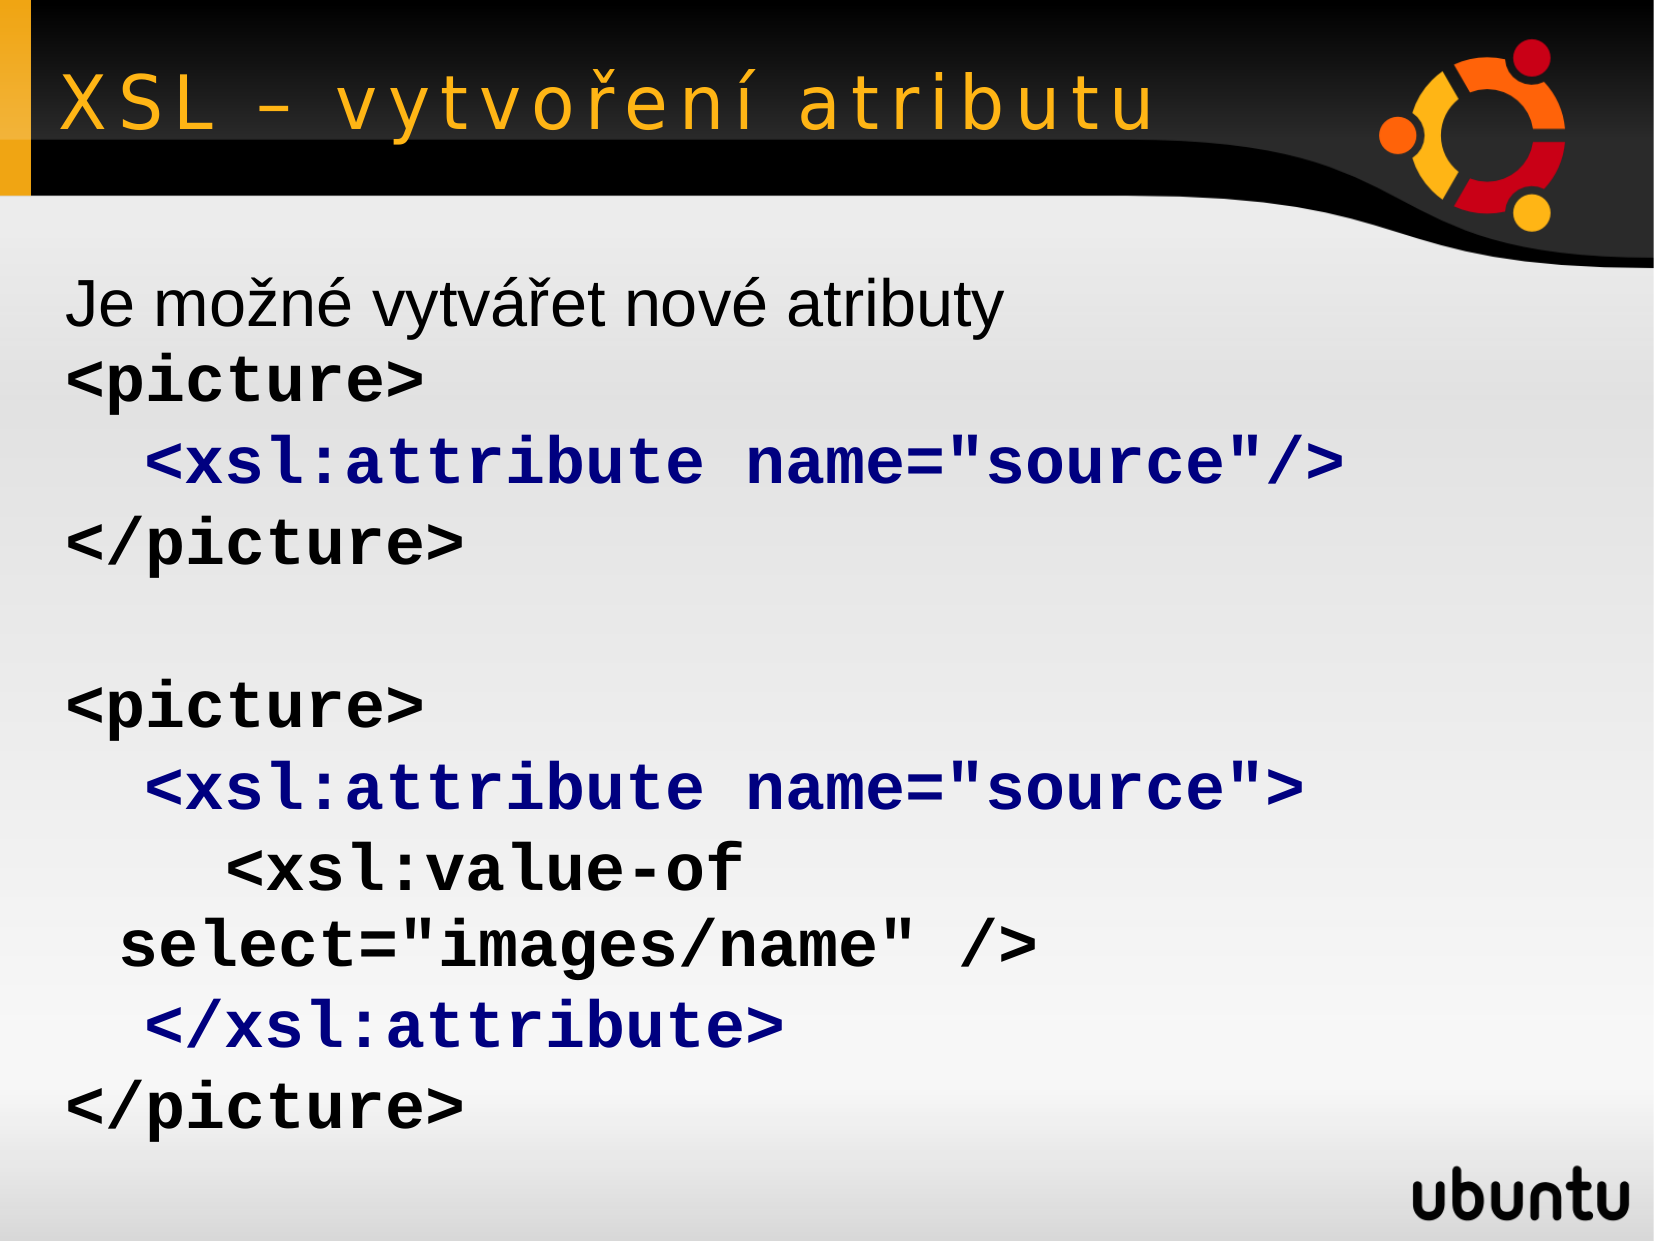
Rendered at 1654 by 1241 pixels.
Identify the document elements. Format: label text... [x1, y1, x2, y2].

list Je možné vytvářet nové atributy <picture> <xsl:attribute name="source"/> </picture> <picture> <xsl:attribute name="source"> <xsl:value-of select="images/name" /> </xsl:attribute> </picture> [47, 265, 1536, 1158]
title XSL – vytvoření atributu [59, 29, 1270, 178]
picture [0, 0, 1654, 1241]
